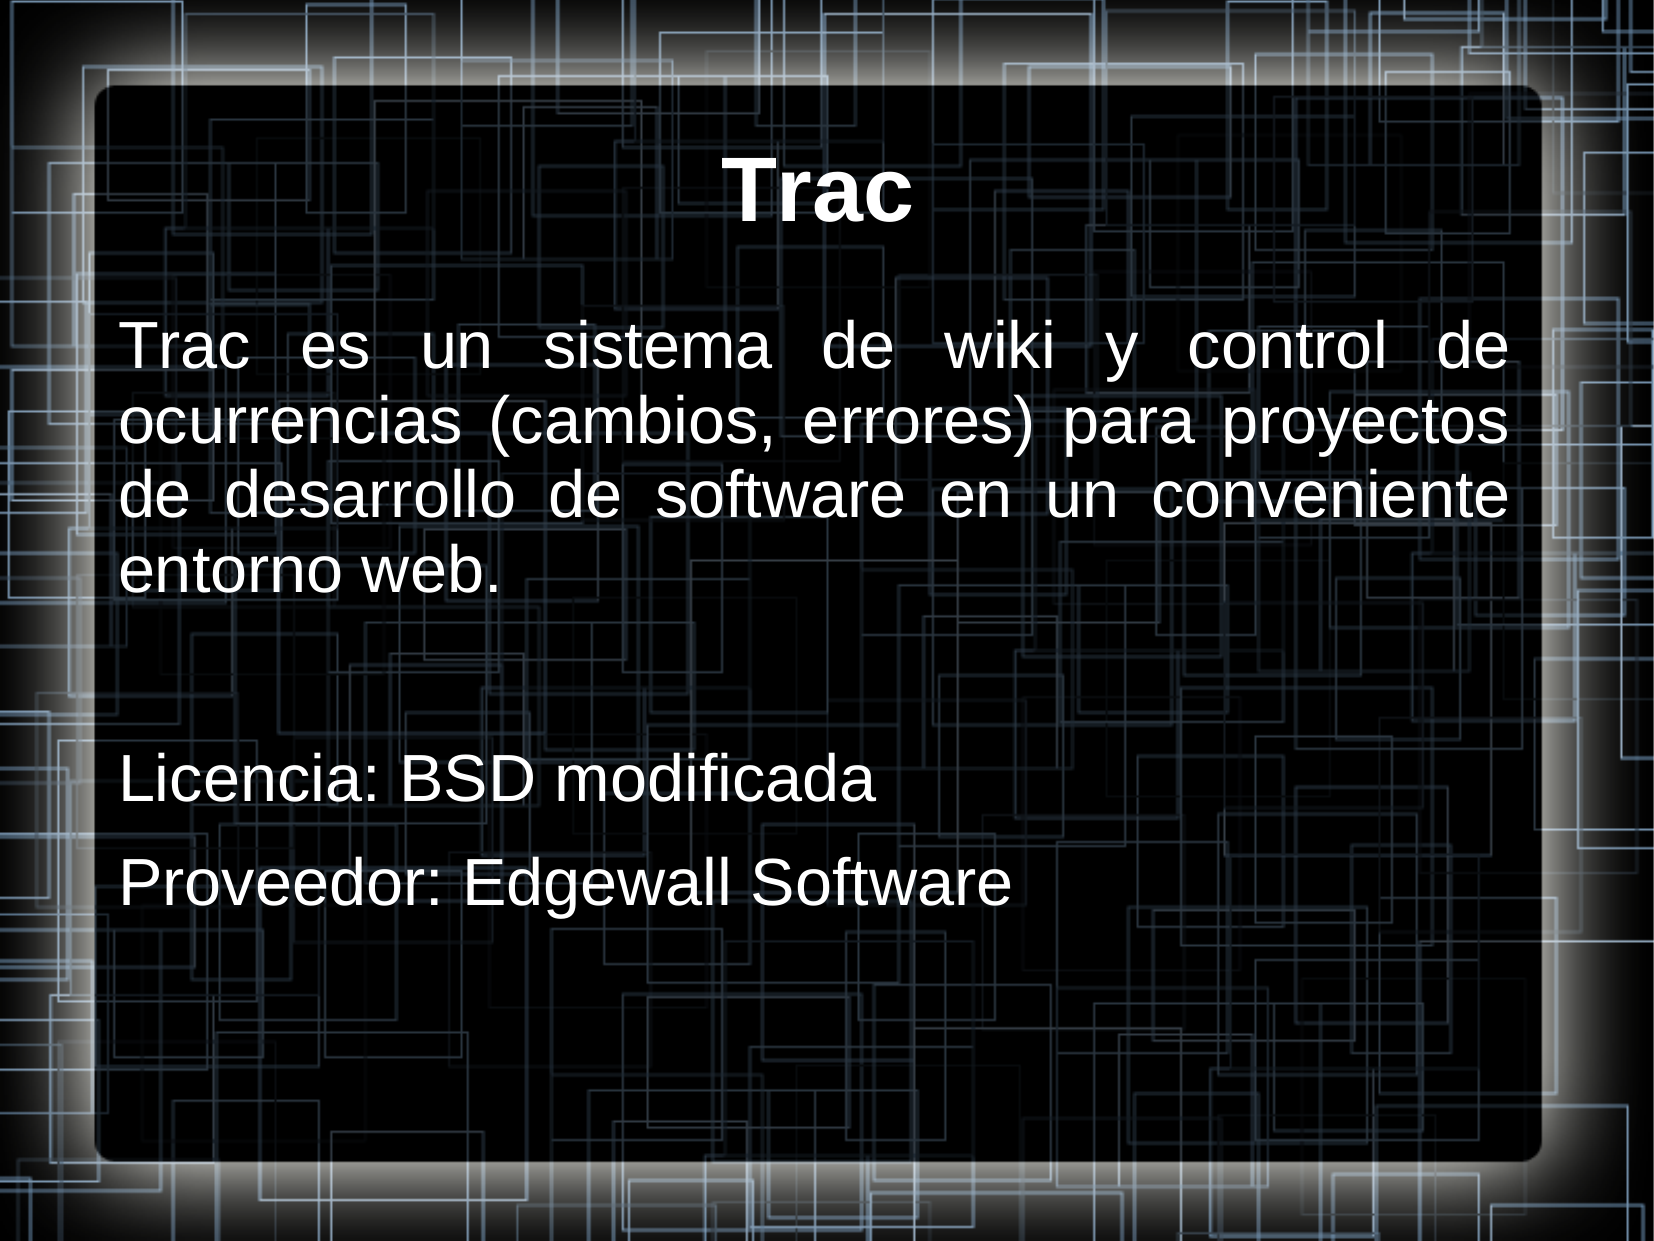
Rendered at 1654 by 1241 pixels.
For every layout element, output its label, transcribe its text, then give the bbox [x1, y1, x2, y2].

title Trac [106, 104, 1530, 277]
picture [0, 0, 1654, 1241]
list Trac es un sistema de wiki y control de ocurrencias (cambios, errores) para proyectos de desarrollo de software en un conveniente entorno web. Licencia: BSD modificada Proveedor: Edgewall Software [118, 307, 1512, 978]
